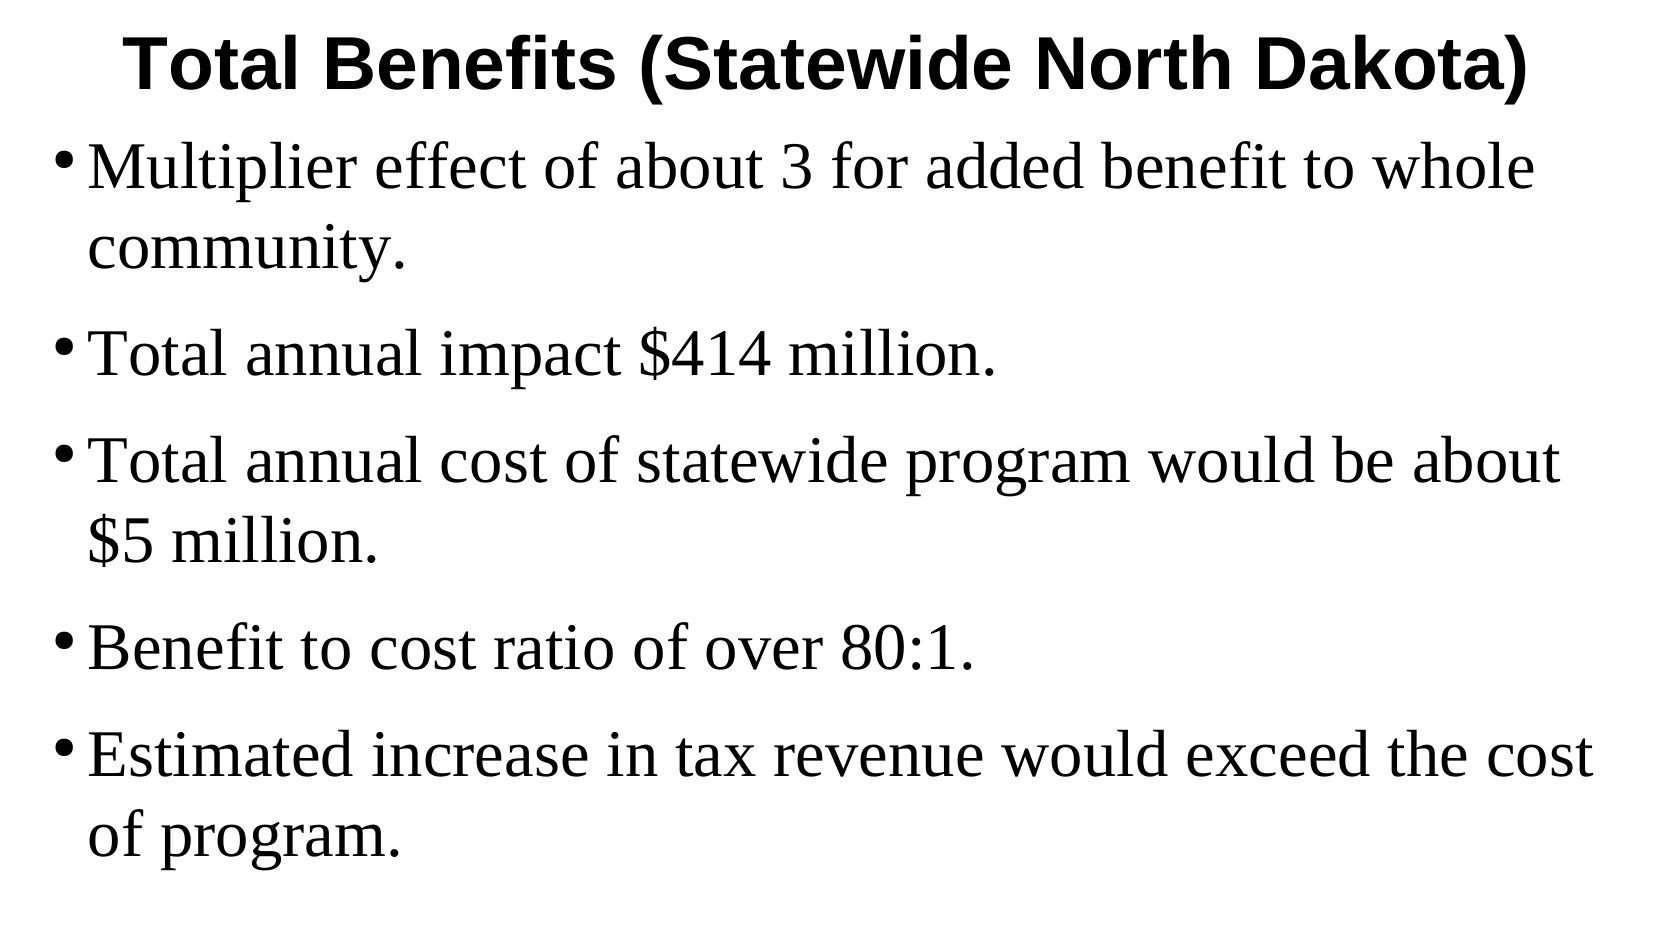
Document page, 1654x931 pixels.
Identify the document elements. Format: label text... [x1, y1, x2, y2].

text_box Multiplier effect of about 3 for added benefit to whole community. Total annual impact $414 million. Total annual cost of statewide program would be about $5 million. Benefit to cost ratio of over 80:1. Estimated increase in tax revenue would exceed the cost of program. [37, 114, 1622, 878]
title Total Benefits (Statewide North Dakota) [0, 11, 1654, 119]
